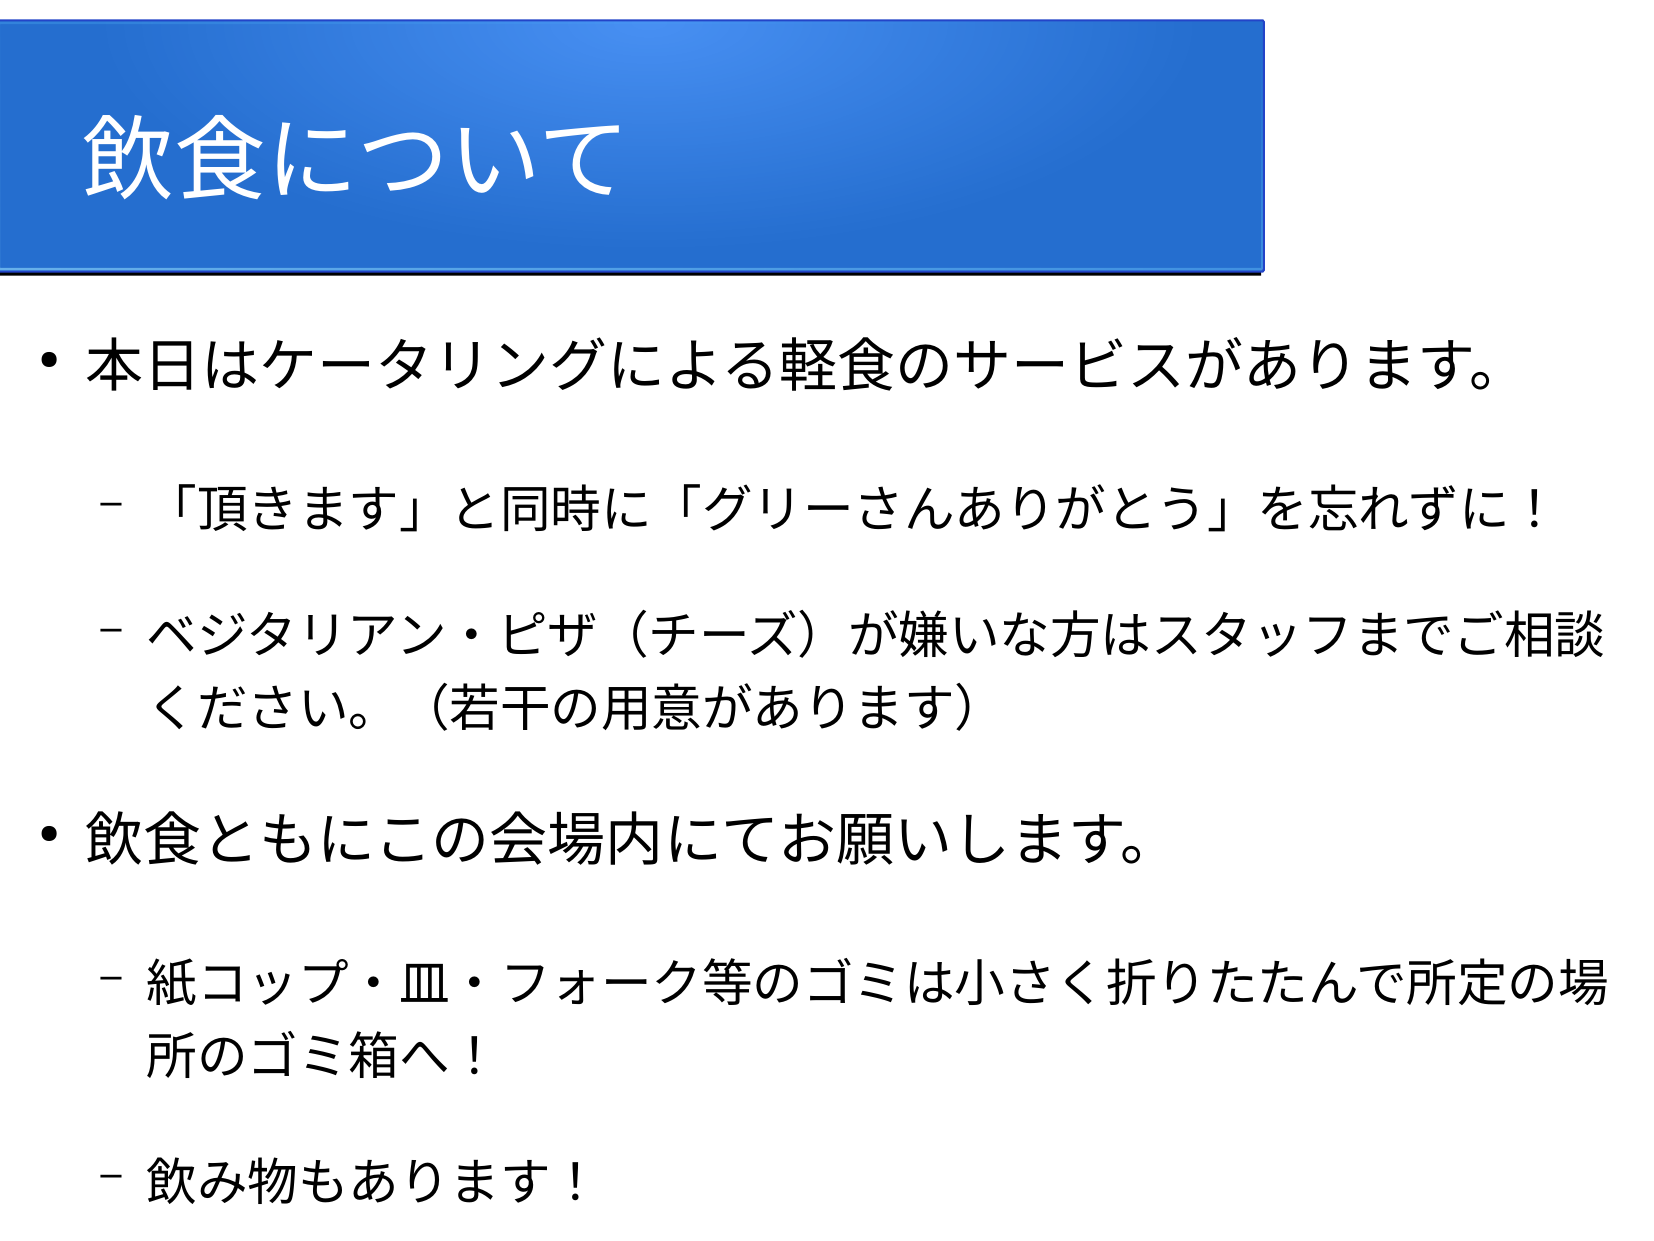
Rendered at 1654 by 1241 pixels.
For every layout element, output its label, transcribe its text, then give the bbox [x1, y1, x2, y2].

title 飲食について [82, 49, 1250, 257]
list 本日はケータリングによる軽食のサービスがあります。 「頂きます」と同時に「グリーさんありがとう」を忘れずに！ ベジタリアン・ピザ（チーズ）が嫌いな方はスタッフまでご相談ください。（若干の用意があります） 飲食ともにこの会場内にてお願いします。 紙コップ・皿・フォーク等のゴミは小さく折りたたんで所定の場所のゴミ箱へ！ 飲み物もあります！ [23, 319, 1642, 1229]
